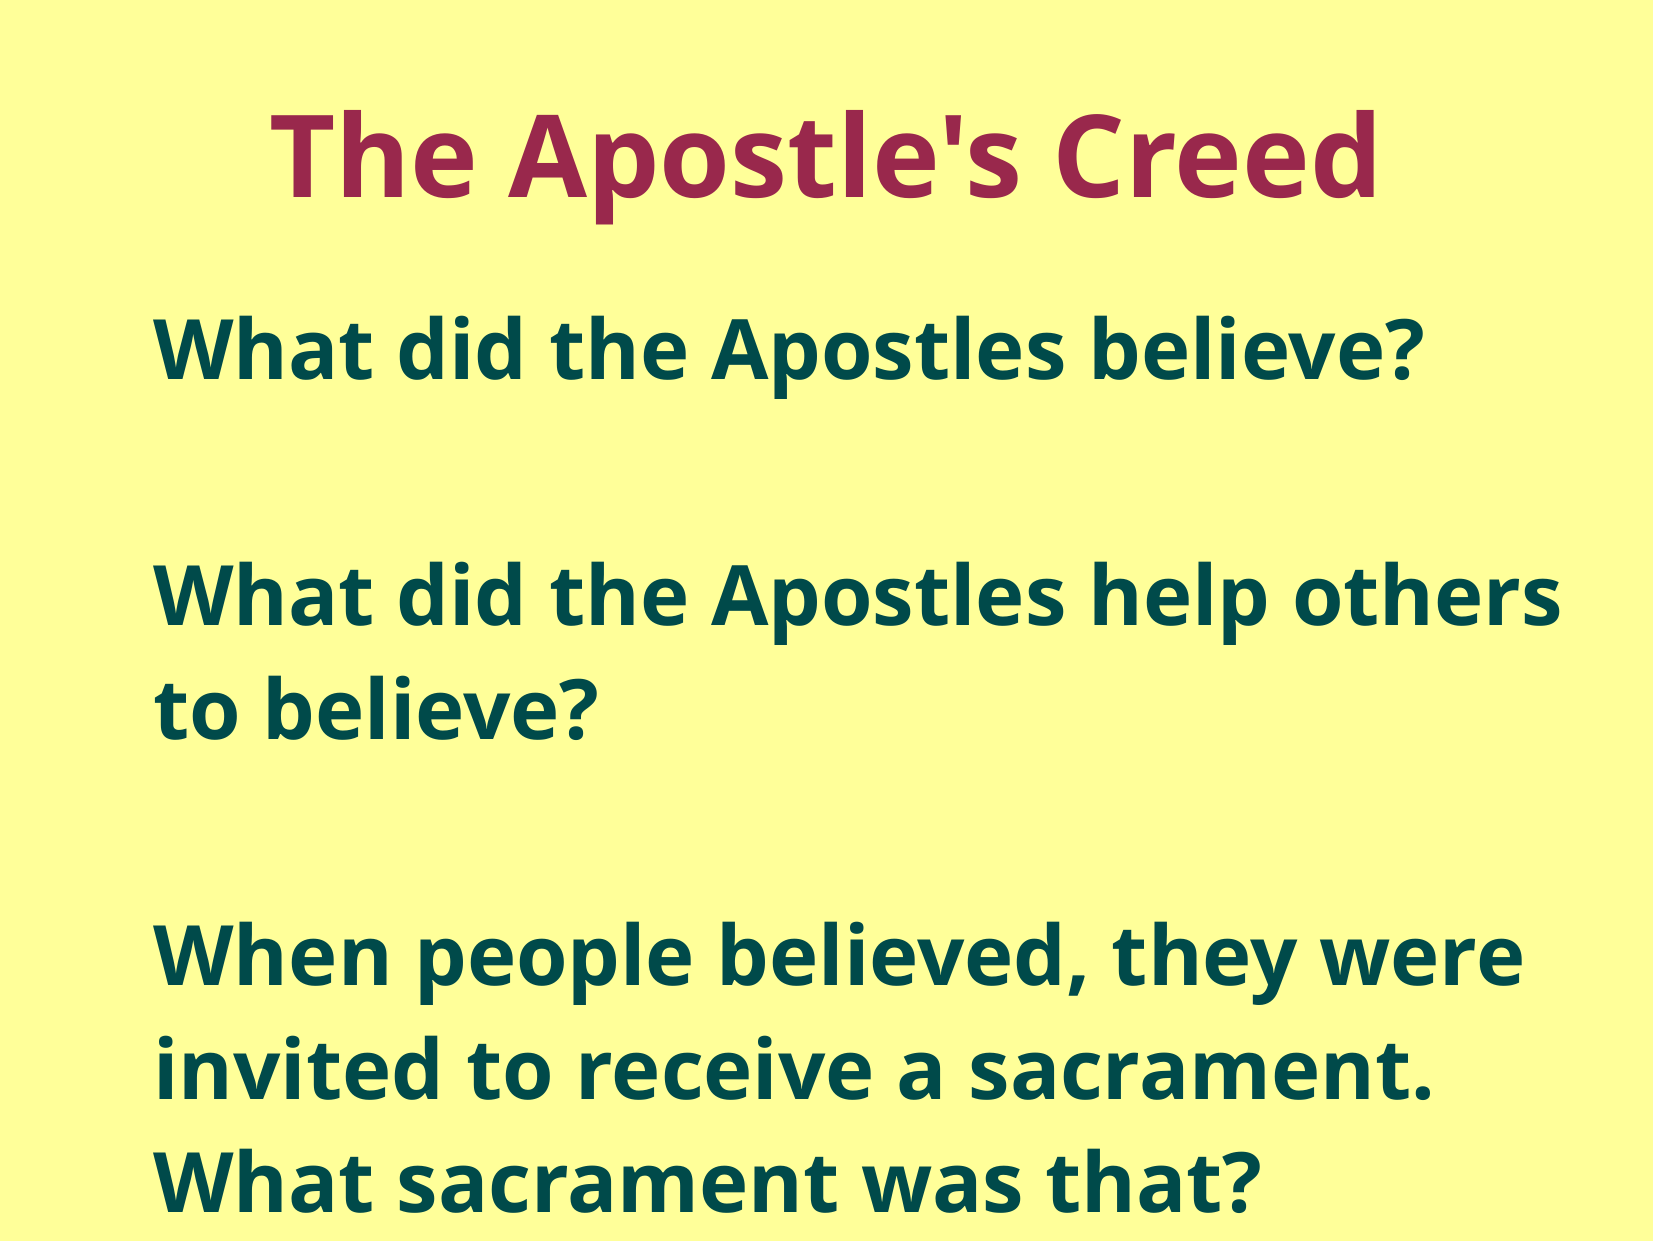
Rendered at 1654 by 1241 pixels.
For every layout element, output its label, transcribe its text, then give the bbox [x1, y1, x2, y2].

list What did the Apostles believe? What did the Apostles help others to believe? When people believed, they were invited to receive a sacrament. What sacrament was that? [82, 290, 1571, 1145]
title The Apostle's Creed [82, 49, 1571, 257]
